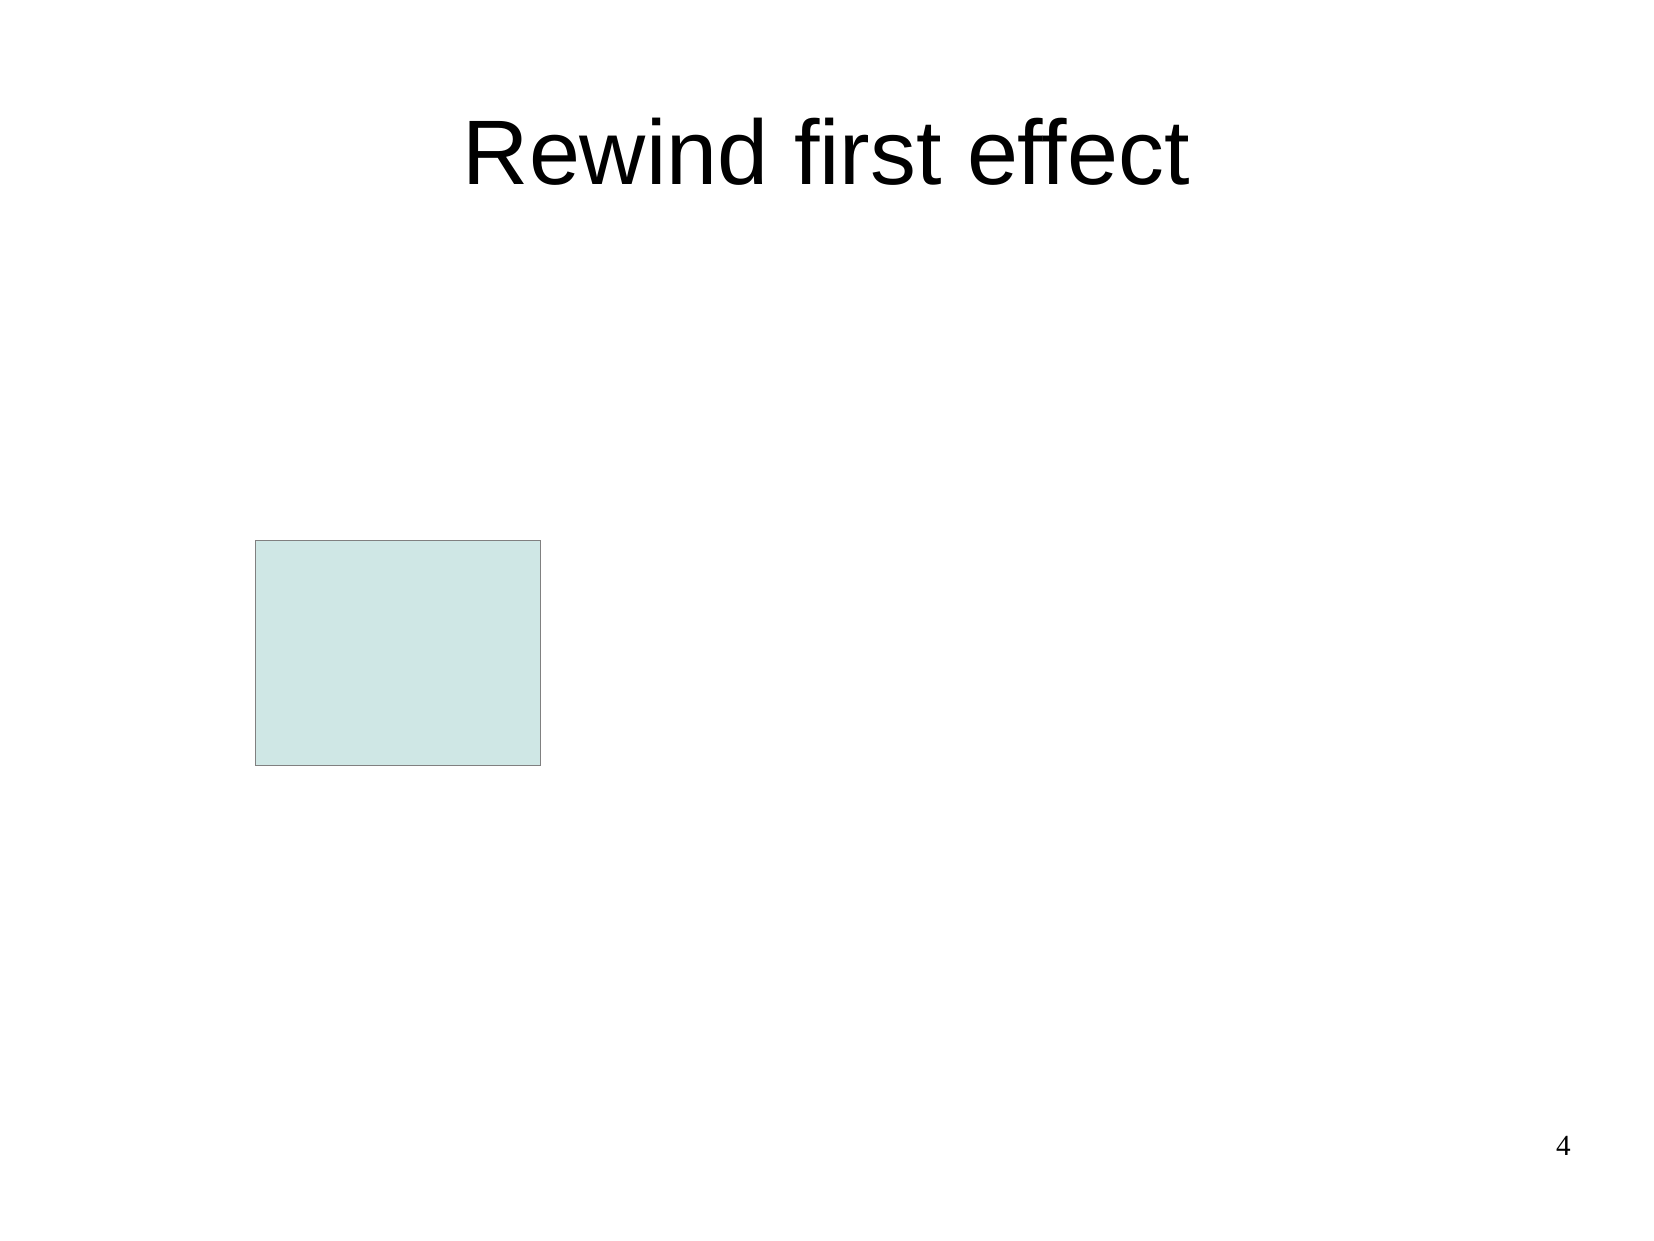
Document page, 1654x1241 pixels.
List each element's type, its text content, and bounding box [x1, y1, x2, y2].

text_box [255, 540, 541, 766]
title Rewind first effect [82, 49, 1571, 257]
